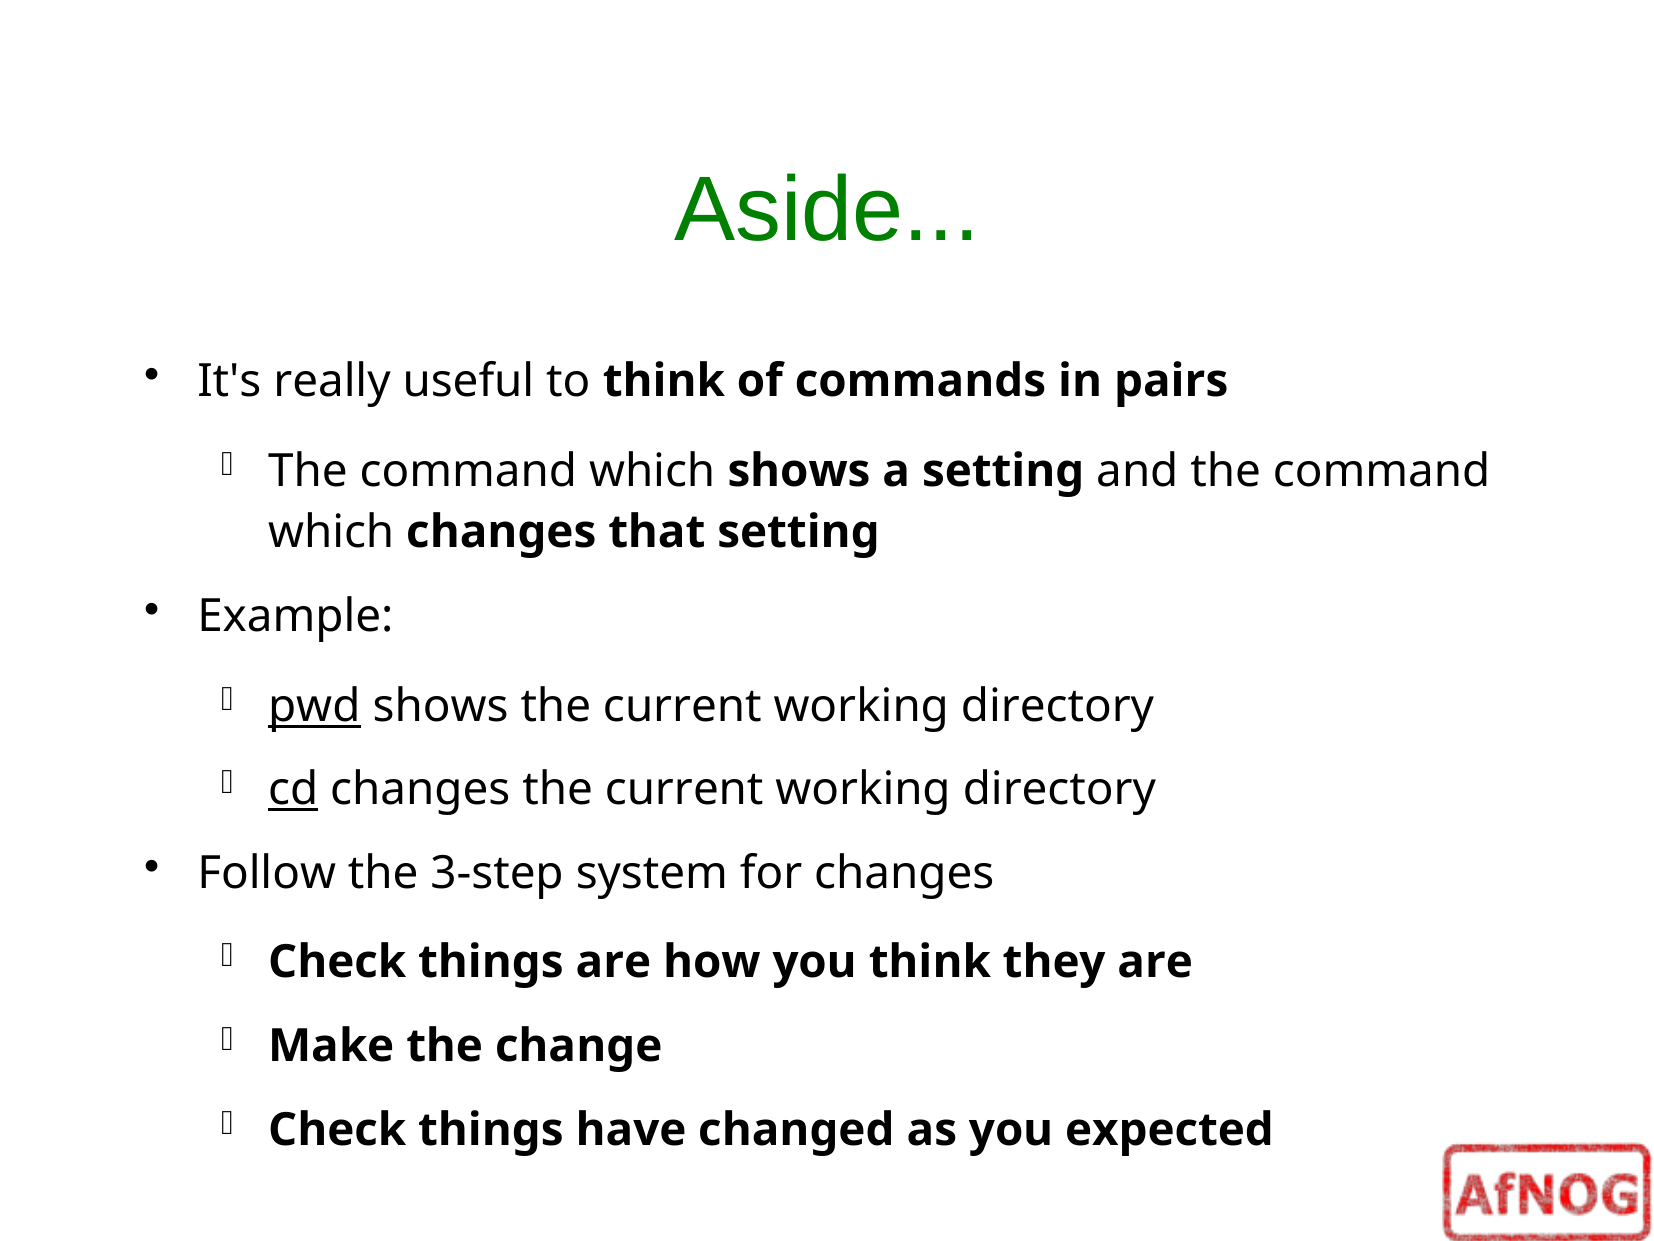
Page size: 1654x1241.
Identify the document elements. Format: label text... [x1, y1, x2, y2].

picture [1539, 1141, 1654, 1241]
title Aside... [121, 65, 1534, 348]
list It's really useful to think of commands in pairs The command which shows a setting and the command which changes that setting Example: pwd shows the current working directory cd changes the current working directory Follow the 3-step system for changes Check things are how you think they are Make the change Check things have changed as you expected [126, 347, 1539, 1241]
